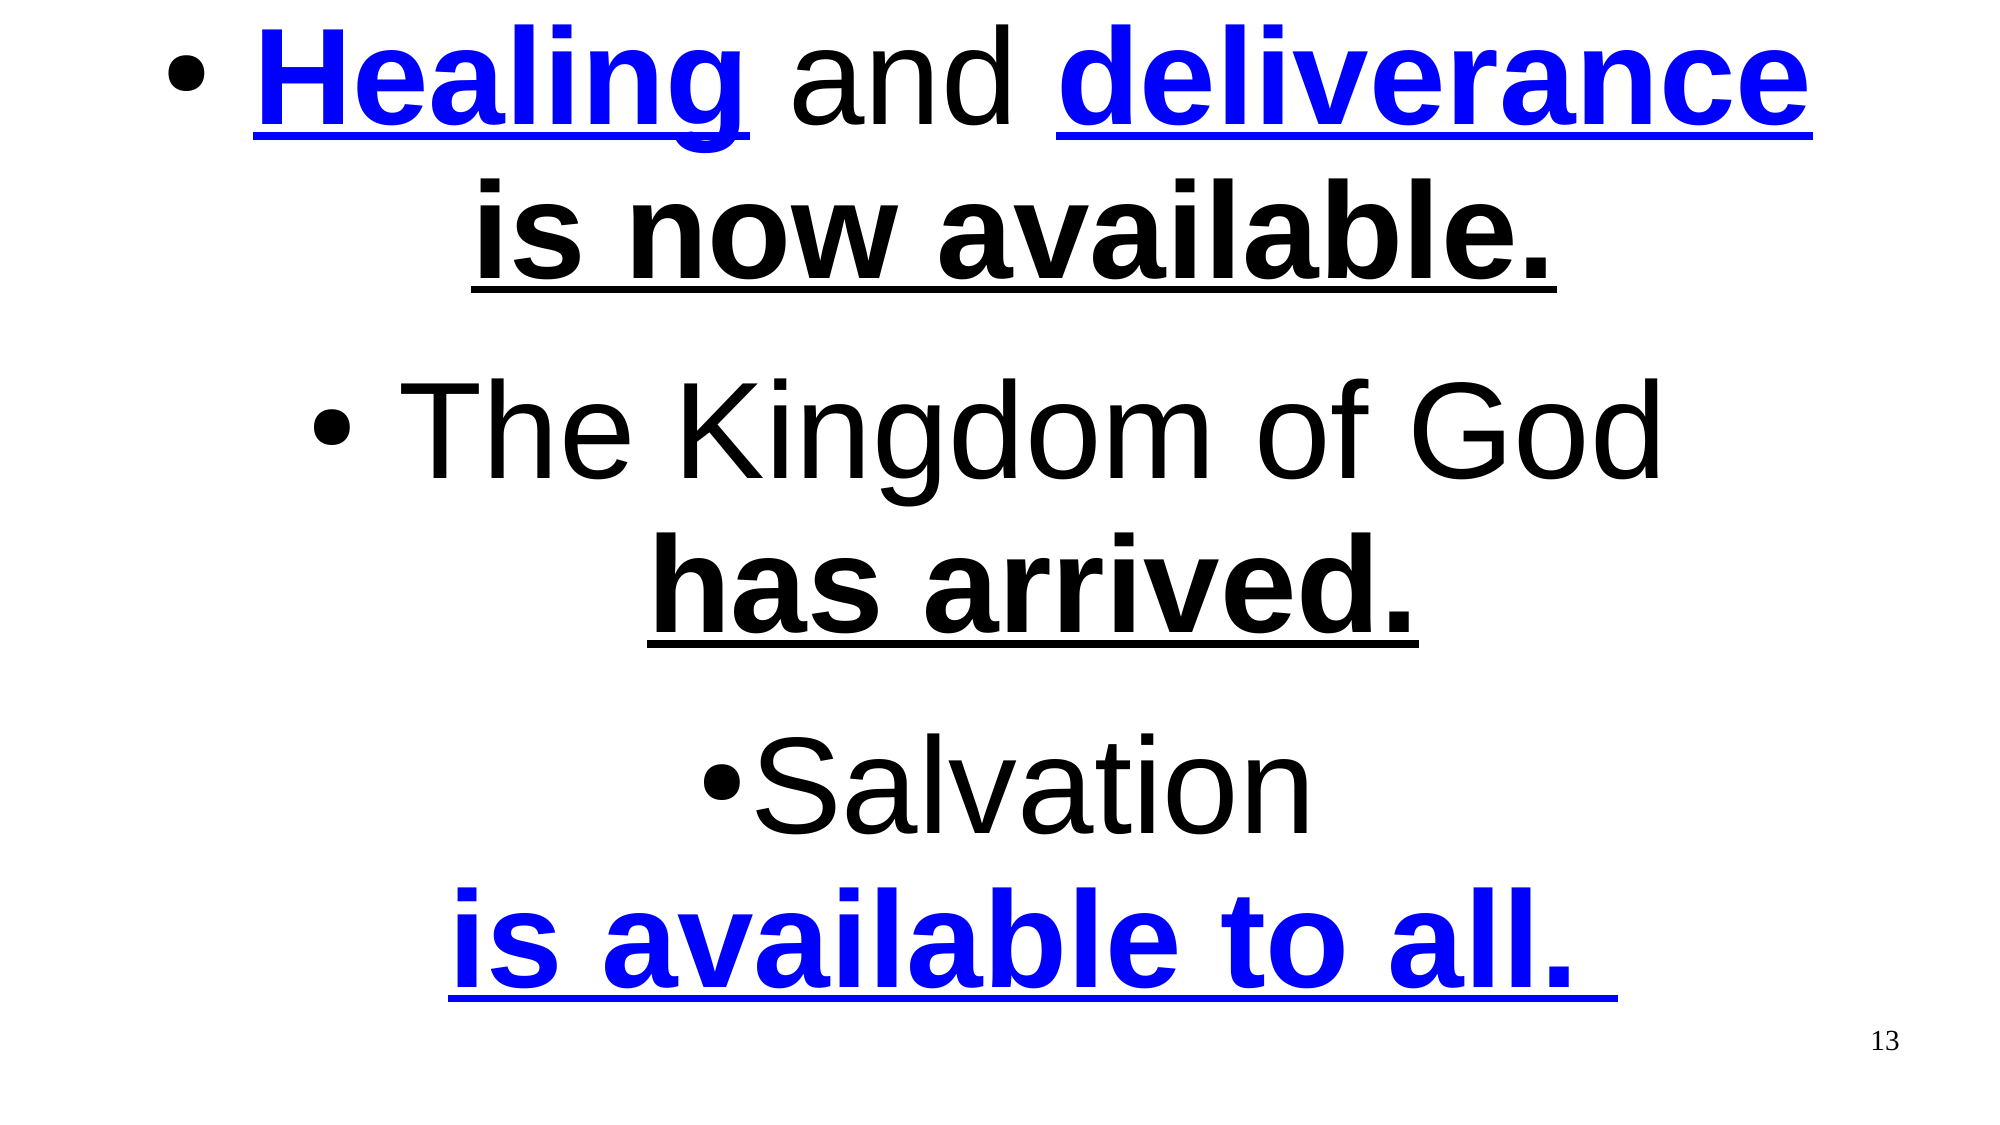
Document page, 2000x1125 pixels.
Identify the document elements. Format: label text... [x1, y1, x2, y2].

list Healing and deliverance is now available. The Kingdom of God has arrived. Salvation is available to all. [0, 0, 1996, 1123]
